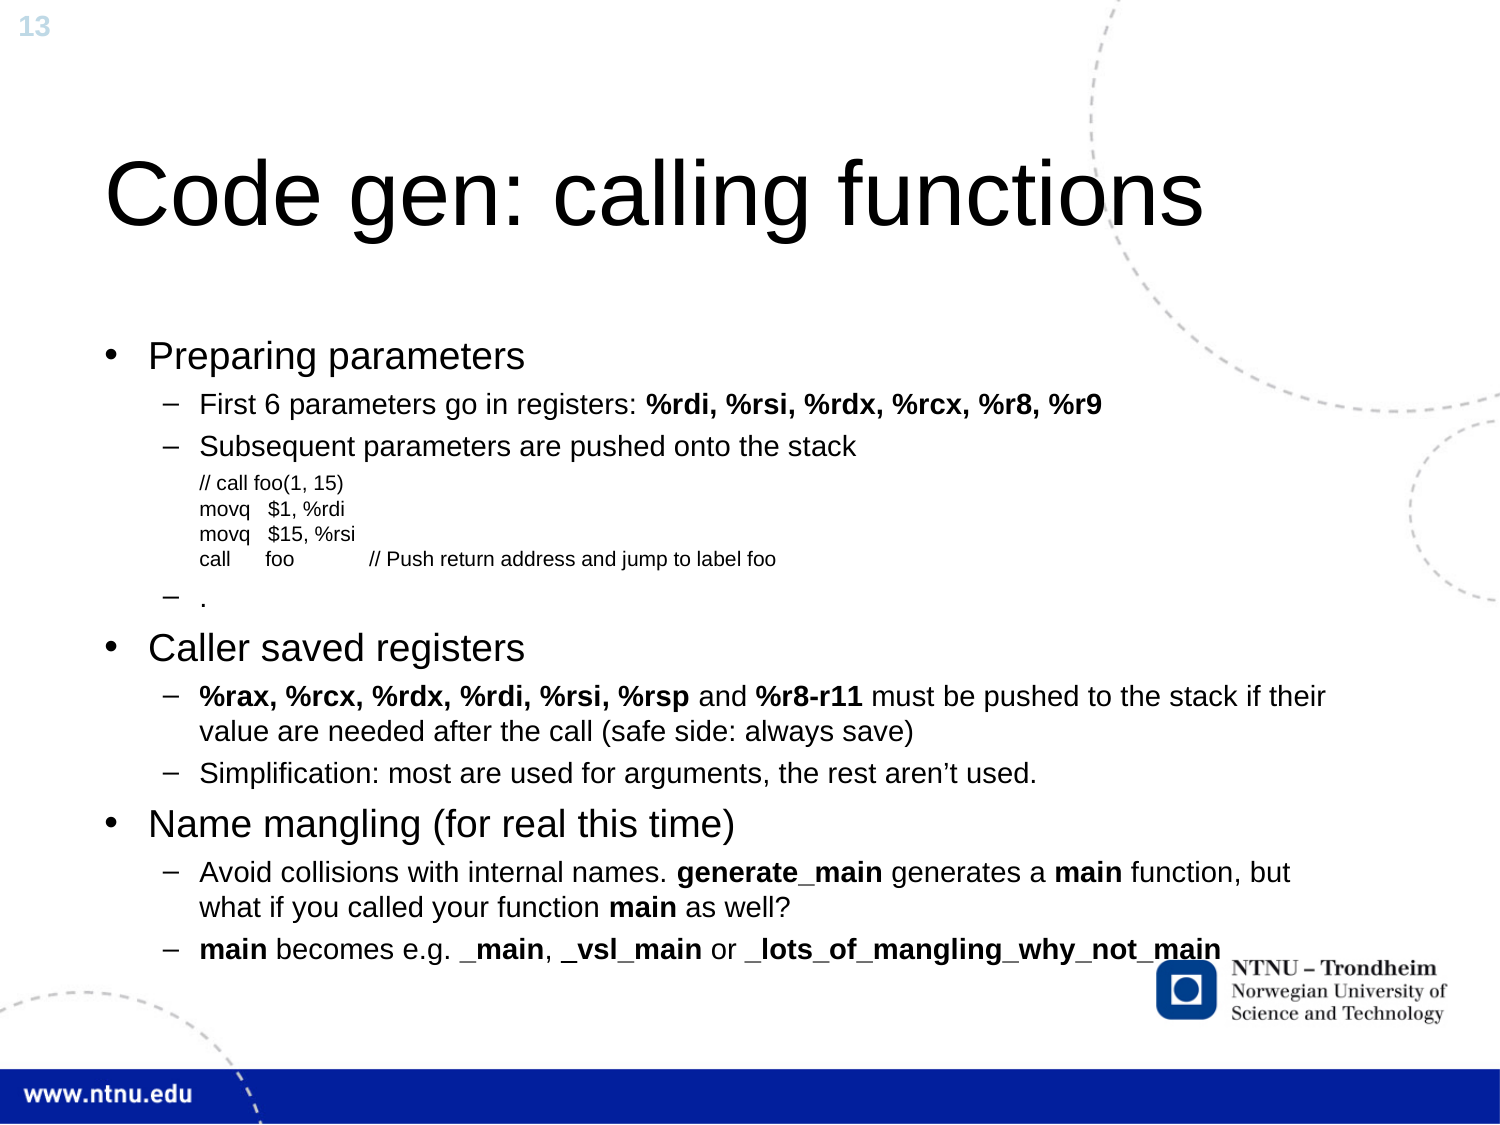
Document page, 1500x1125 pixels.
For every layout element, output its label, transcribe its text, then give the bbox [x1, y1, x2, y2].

picture [0, 0, 1500, 1125]
list Preparing parameters First 6 parameters go in registers: %rdi, %rsi, %rdx, %rcx, %r8, %r9 Subsequent parameters are pushed onto the stack // call foo(1, 15) movq $1, %rdi movq $15, %rsi call foo // Push return address and jump to label foo . Caller saved registers %rax, %rcx, %rdx, %rdi, %rsi, %rsp and %r8-r11 must be pushed to the stack if their value are needed after the call (safe side: always save) Simplification: most are used for arguments, the rest aren’t used. Name mangling (for real this time) Avoid collisions with internal names. generate_main generates a main function, but what if you called your function main as well? main becomes e.g. _main, _vsl_main or _lots_of_mangling_why_not_main [89, 323, 1365, 976]
title Code gen: calling functions [89, 87, 1365, 291]
